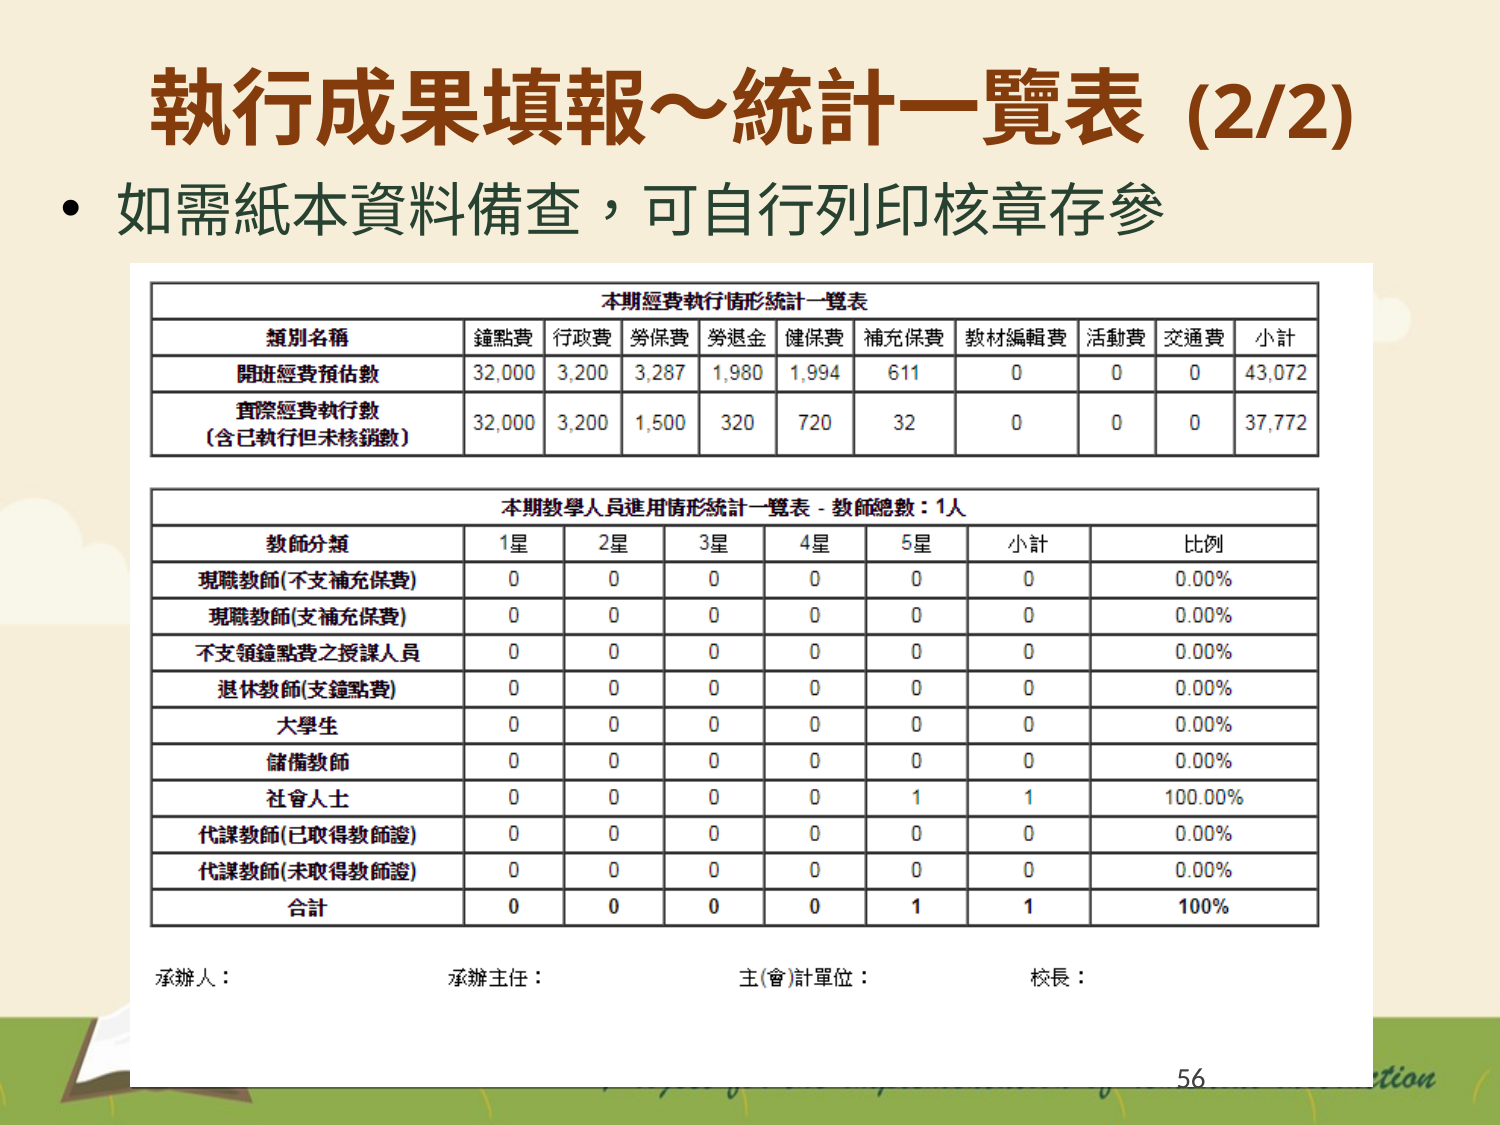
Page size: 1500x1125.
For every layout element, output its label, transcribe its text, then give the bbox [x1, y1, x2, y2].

picture [144, 277, 1359, 1073]
text_box [1161, 1046, 1499, 1107]
title 執行成果填報～統計一覽表 (2/2) [13, 45, 1491, 178]
text_box 如需紙本資料備查，可自行列印核章存參 [46, 165, 1454, 250]
